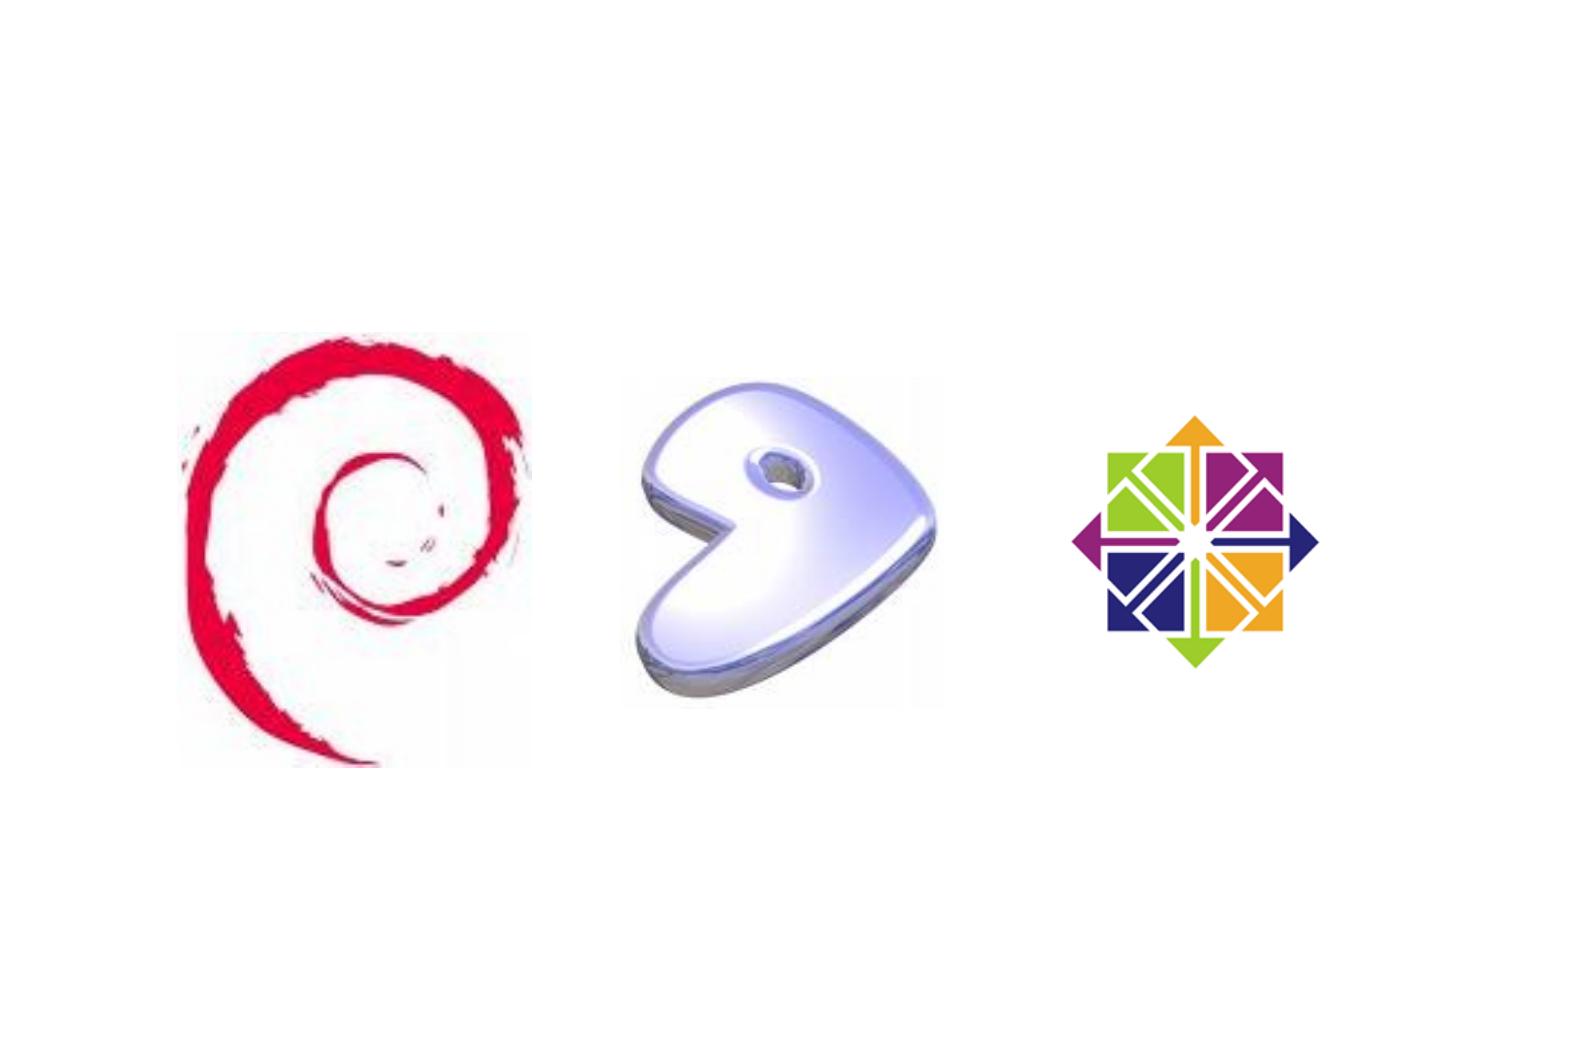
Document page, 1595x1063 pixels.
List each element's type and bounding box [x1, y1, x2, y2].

picture [1062, 407, 1329, 680]
picture [620, 377, 945, 709]
picture [177, 332, 532, 768]
